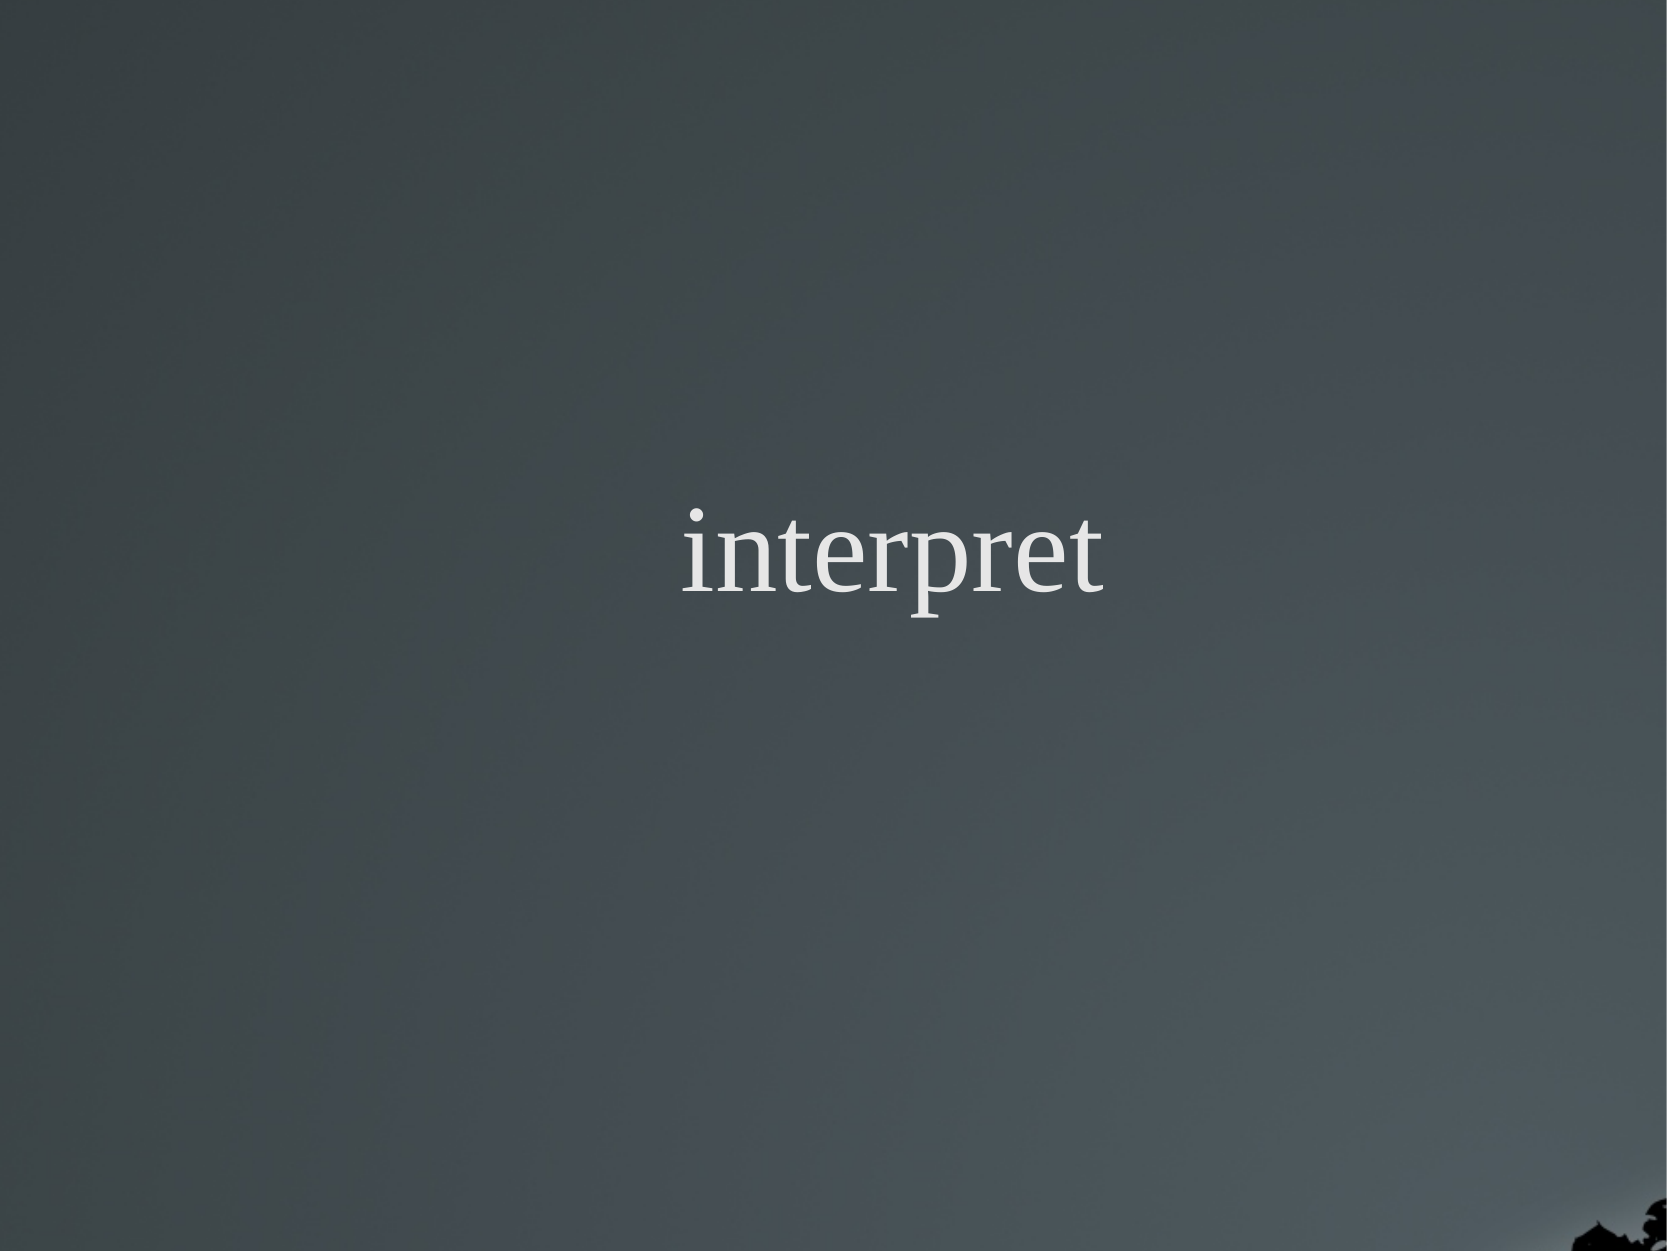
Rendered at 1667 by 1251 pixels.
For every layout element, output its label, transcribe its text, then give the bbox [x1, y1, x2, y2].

text_box interpret [142, 471, 1607, 745]
picture [0, 0, 1667, 1251]
